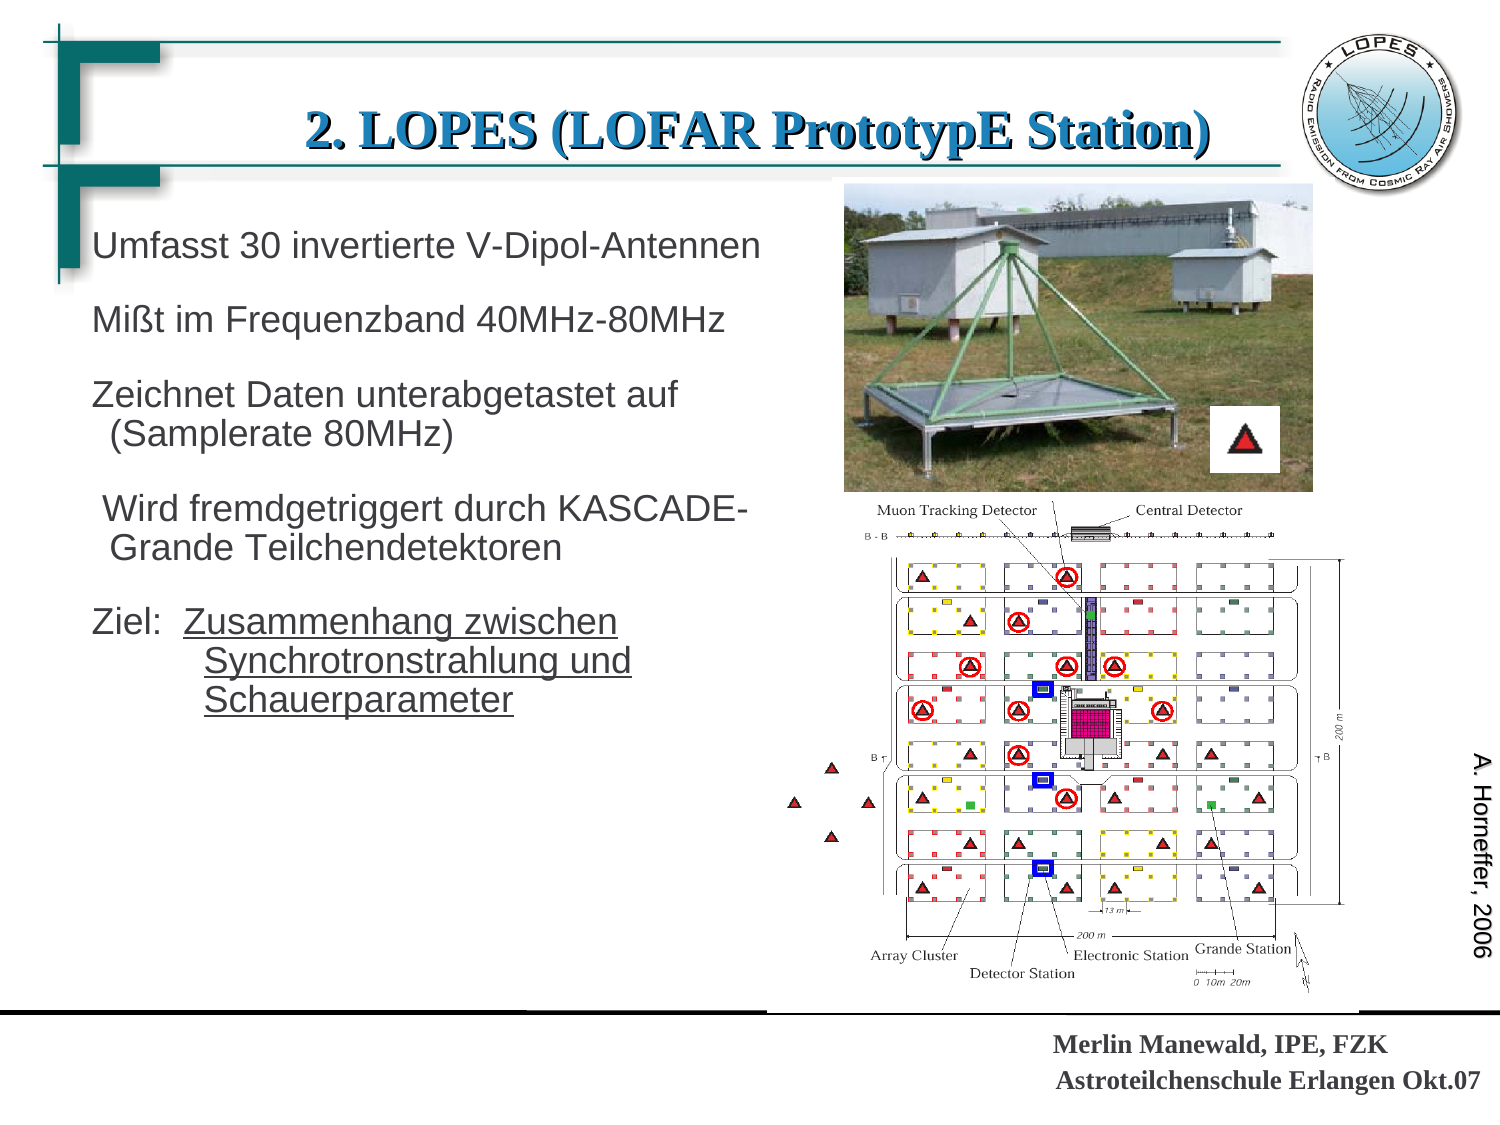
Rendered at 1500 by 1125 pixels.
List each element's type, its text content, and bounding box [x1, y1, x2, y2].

text_box A. Horneffer, 2006 [1461, 739, 1500, 975]
picture [37, 19, 1463, 1013]
text_box 2. LOPES (LOFAR PrototypE Station) [75, 37, 1313, 224]
text_box Umfasst 30 invertierte V-Dipol-Antennen Mißt im Frequenzband 40MHz-80MHz Zeichnet Daten unterabgetastet auf (Samplerate 80MHz) Wird fremdgetriggert durch KASCADE-Grande Teilchendetektoren Ziel: Zusammenhang zwischen Synchrotronstrahlung und Schauerparameter [76, 219, 827, 933]
